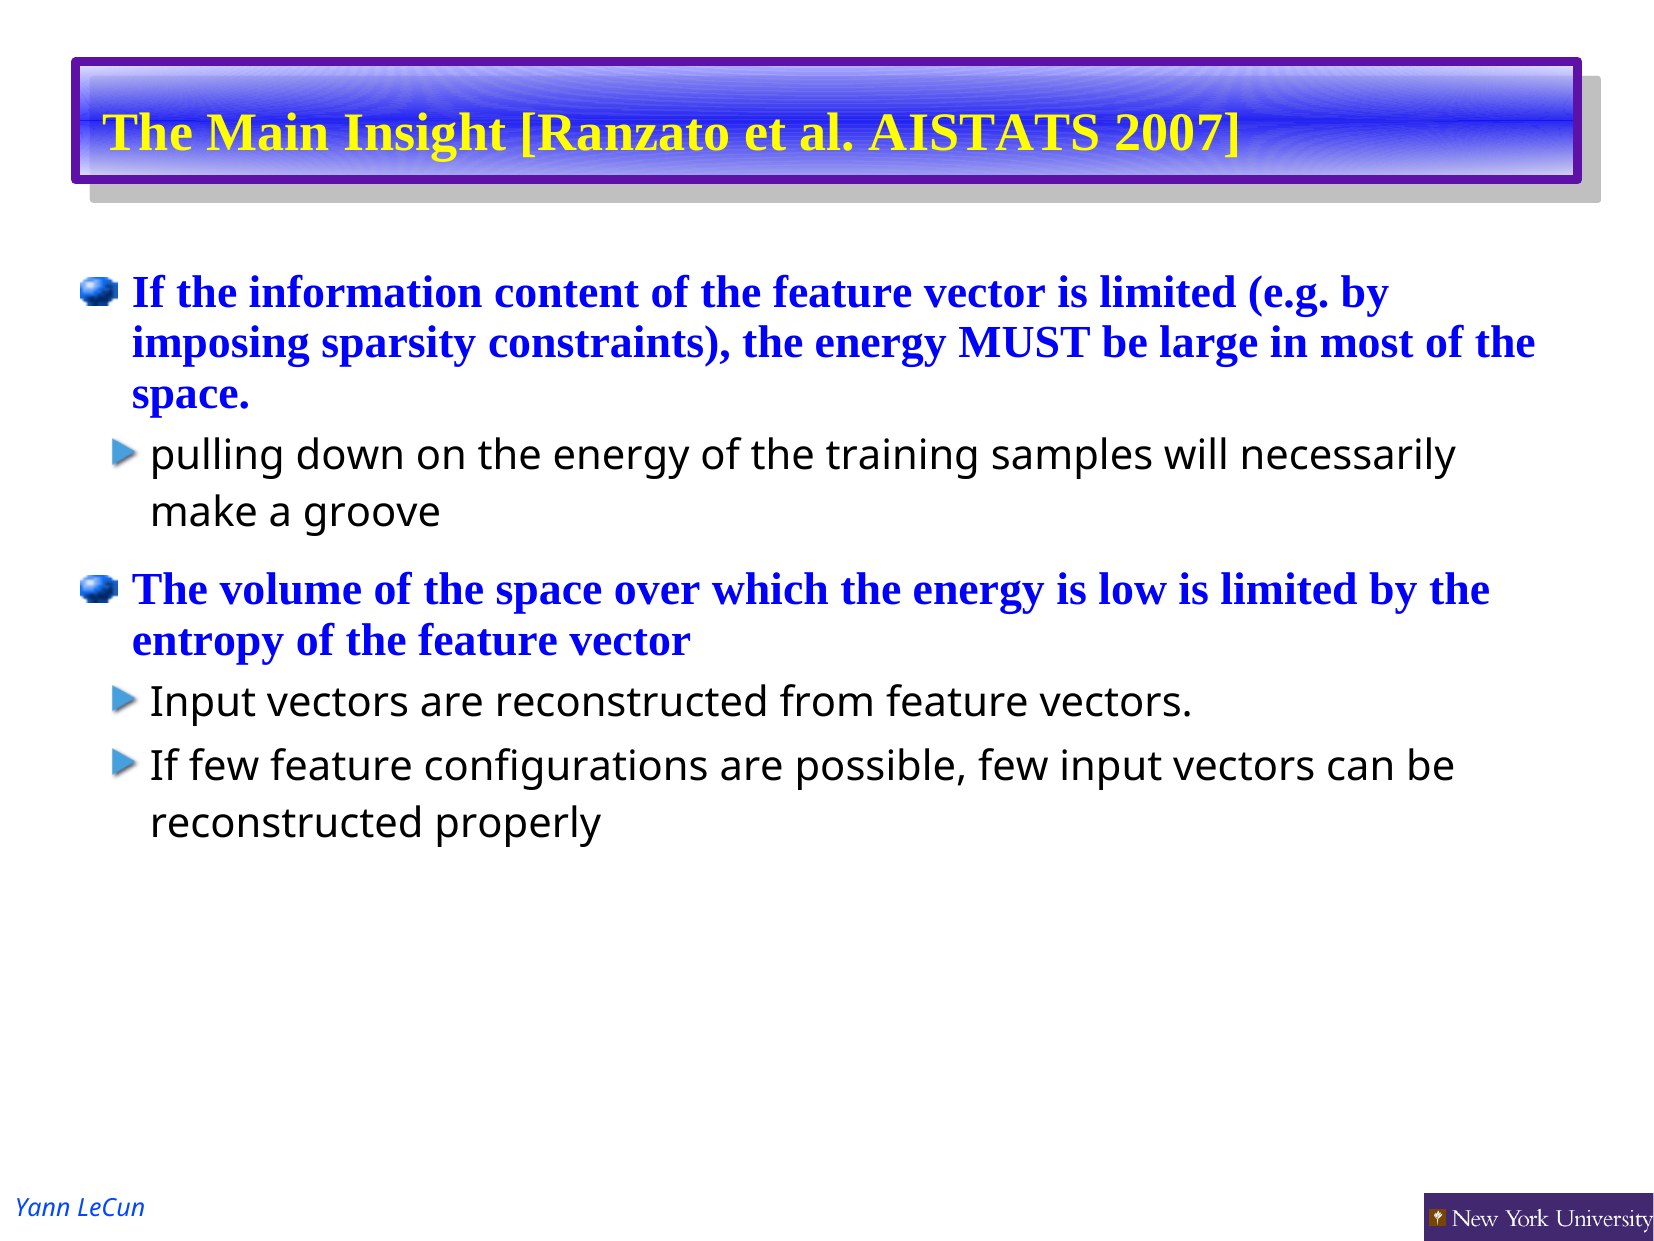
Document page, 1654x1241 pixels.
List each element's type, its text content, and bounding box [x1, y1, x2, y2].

picture [1424, 1193, 1654, 1241]
title The Main Insight [Ranzato et al. AISTATS 2007] [75, 61, 1578, 180]
list If the information content of the feature vector is limited (e.g. by imposing sparsity constraints), the energy MUST be large in most of the space. pulling down on the energy of the training samples will necessarily make a groove The volume of the space over which the energy is low is limited by the entropy of the feature vector Input vectors are reconstructed from feature vectors. If few feature configurations are possible, few input vectors can be reconstructed properly [80, 266, 1544, 1163]
